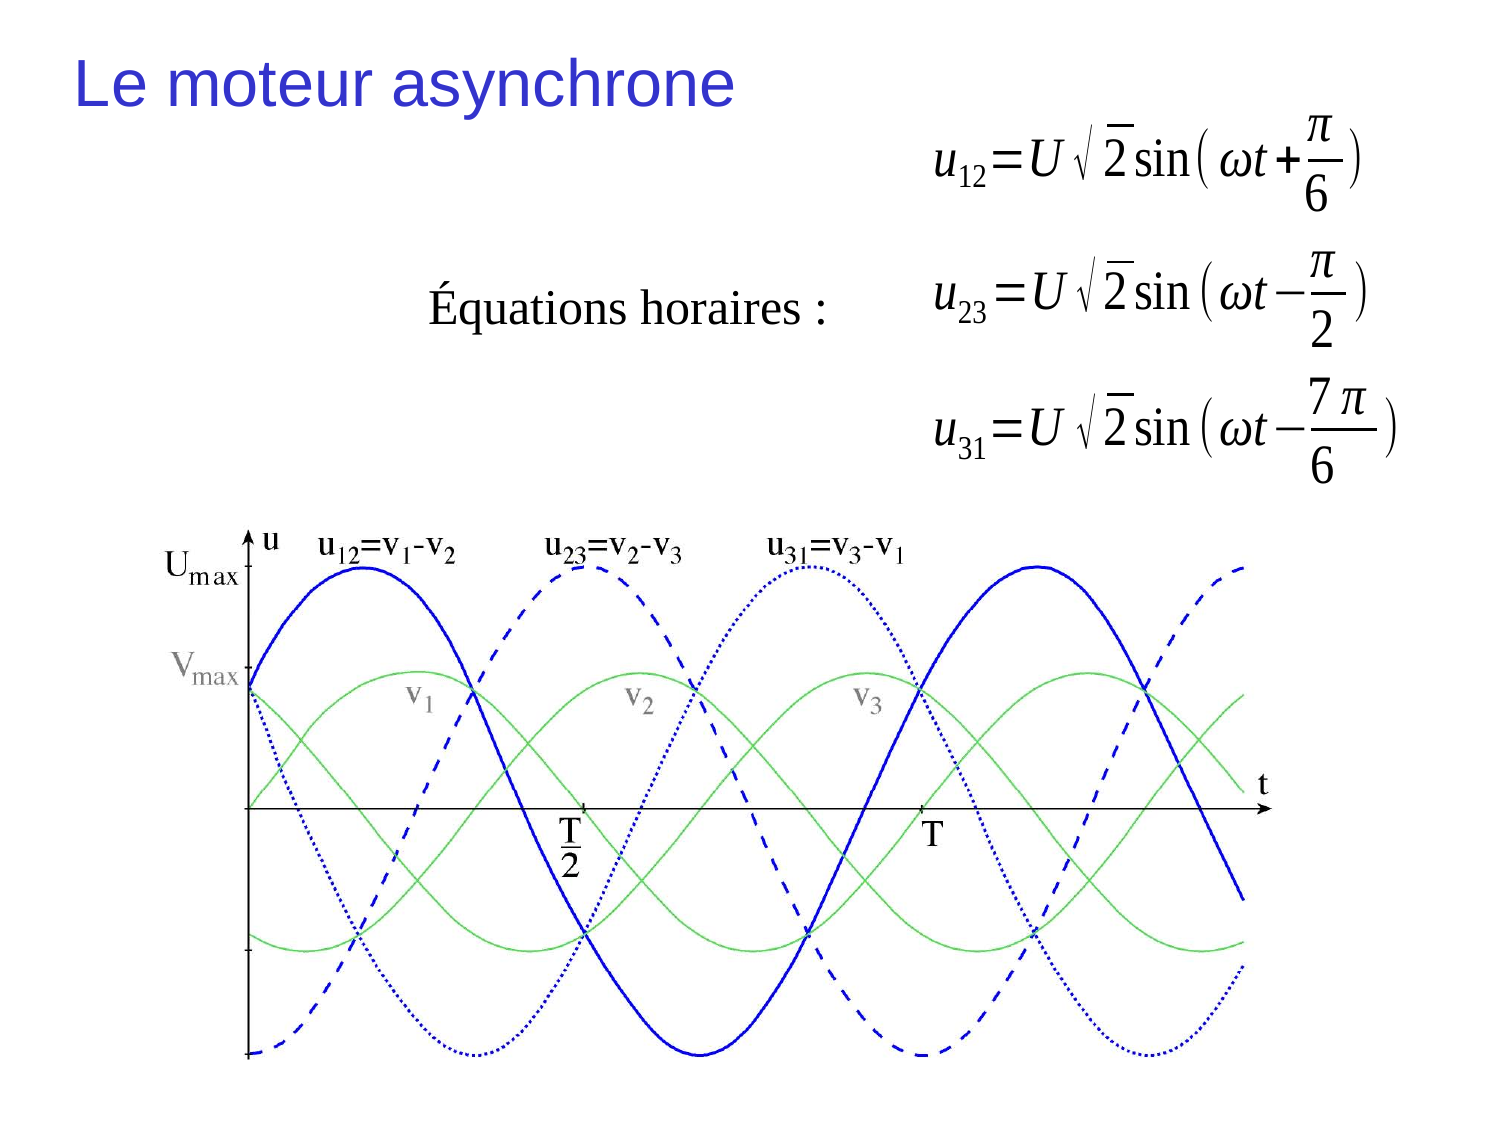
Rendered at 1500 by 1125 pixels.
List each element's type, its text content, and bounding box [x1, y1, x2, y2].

chart [921, 92, 1413, 496]
text_box Équations horaires : [413, 267, 857, 343]
text_box Le moteur asynchrone [59, 32, 752, 128]
picture [153, 519, 1278, 1061]
